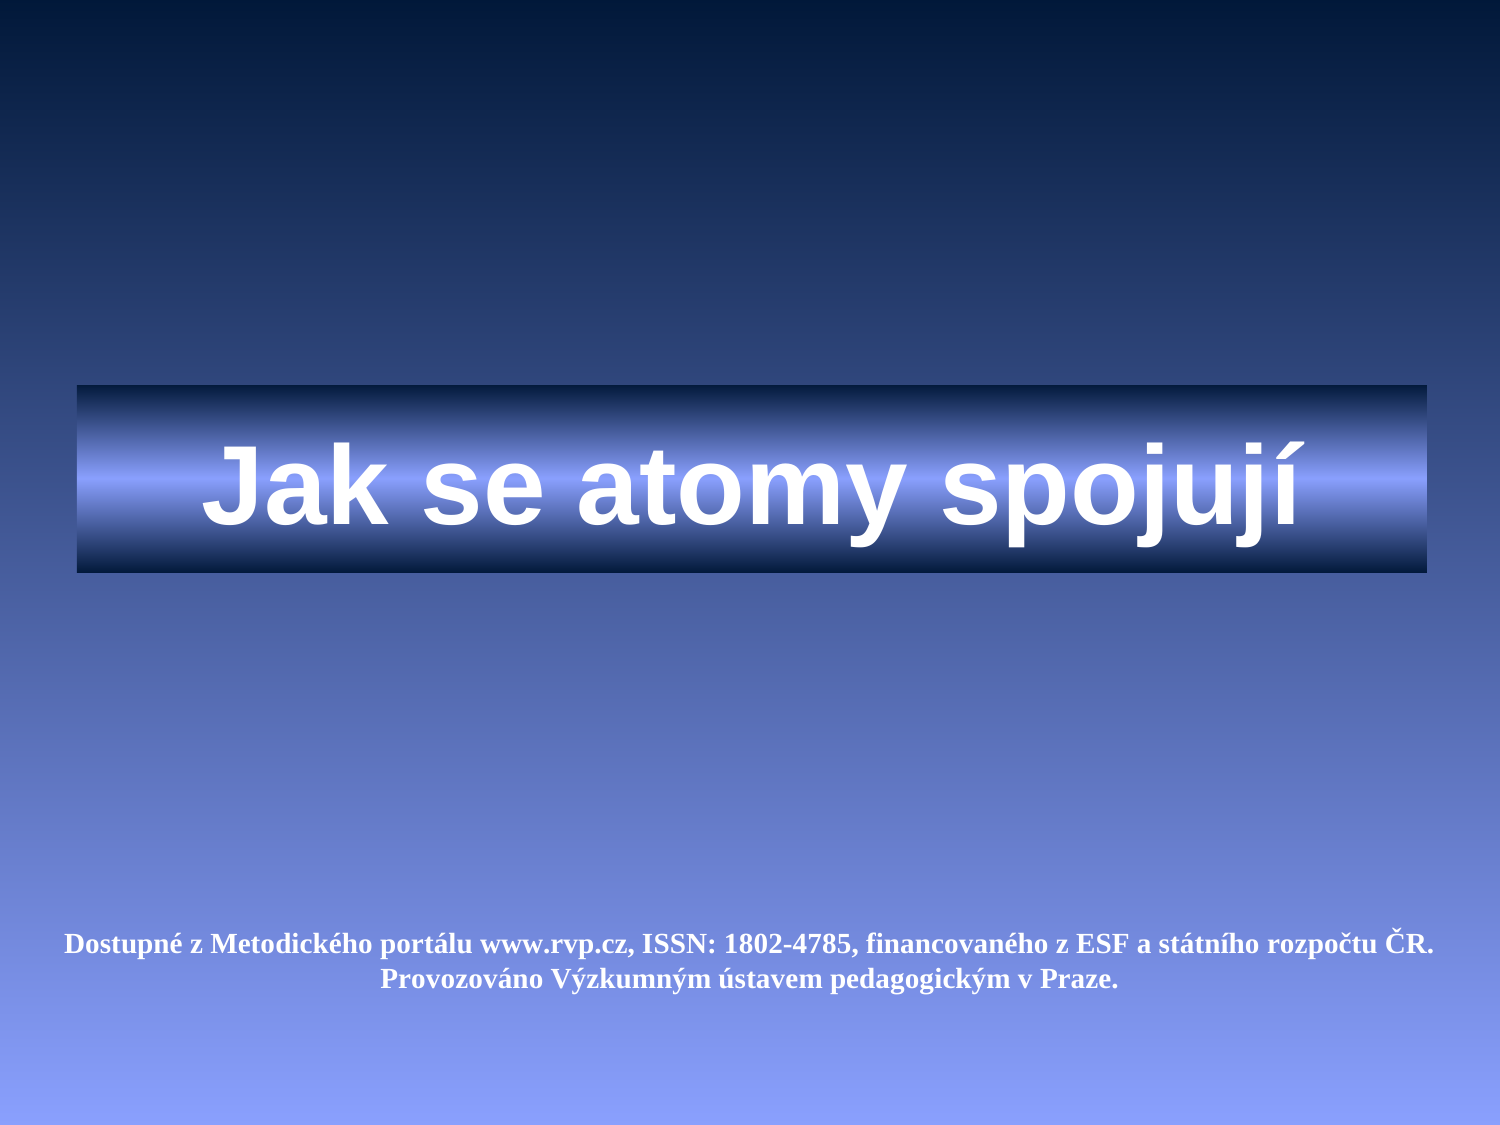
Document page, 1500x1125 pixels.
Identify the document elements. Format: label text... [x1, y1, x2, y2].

text_box Dostupné z Metodického portálu www.rvp.cz, ISSN: 1802-4785, financovaného z ESF a státního rozpočtu ČR. Provozováno Výzkumným ústavem pedagogickým v Praze. [0, 916, 1500, 1103]
title Jak se atomy spojují [76, 385, 1427, 573]
